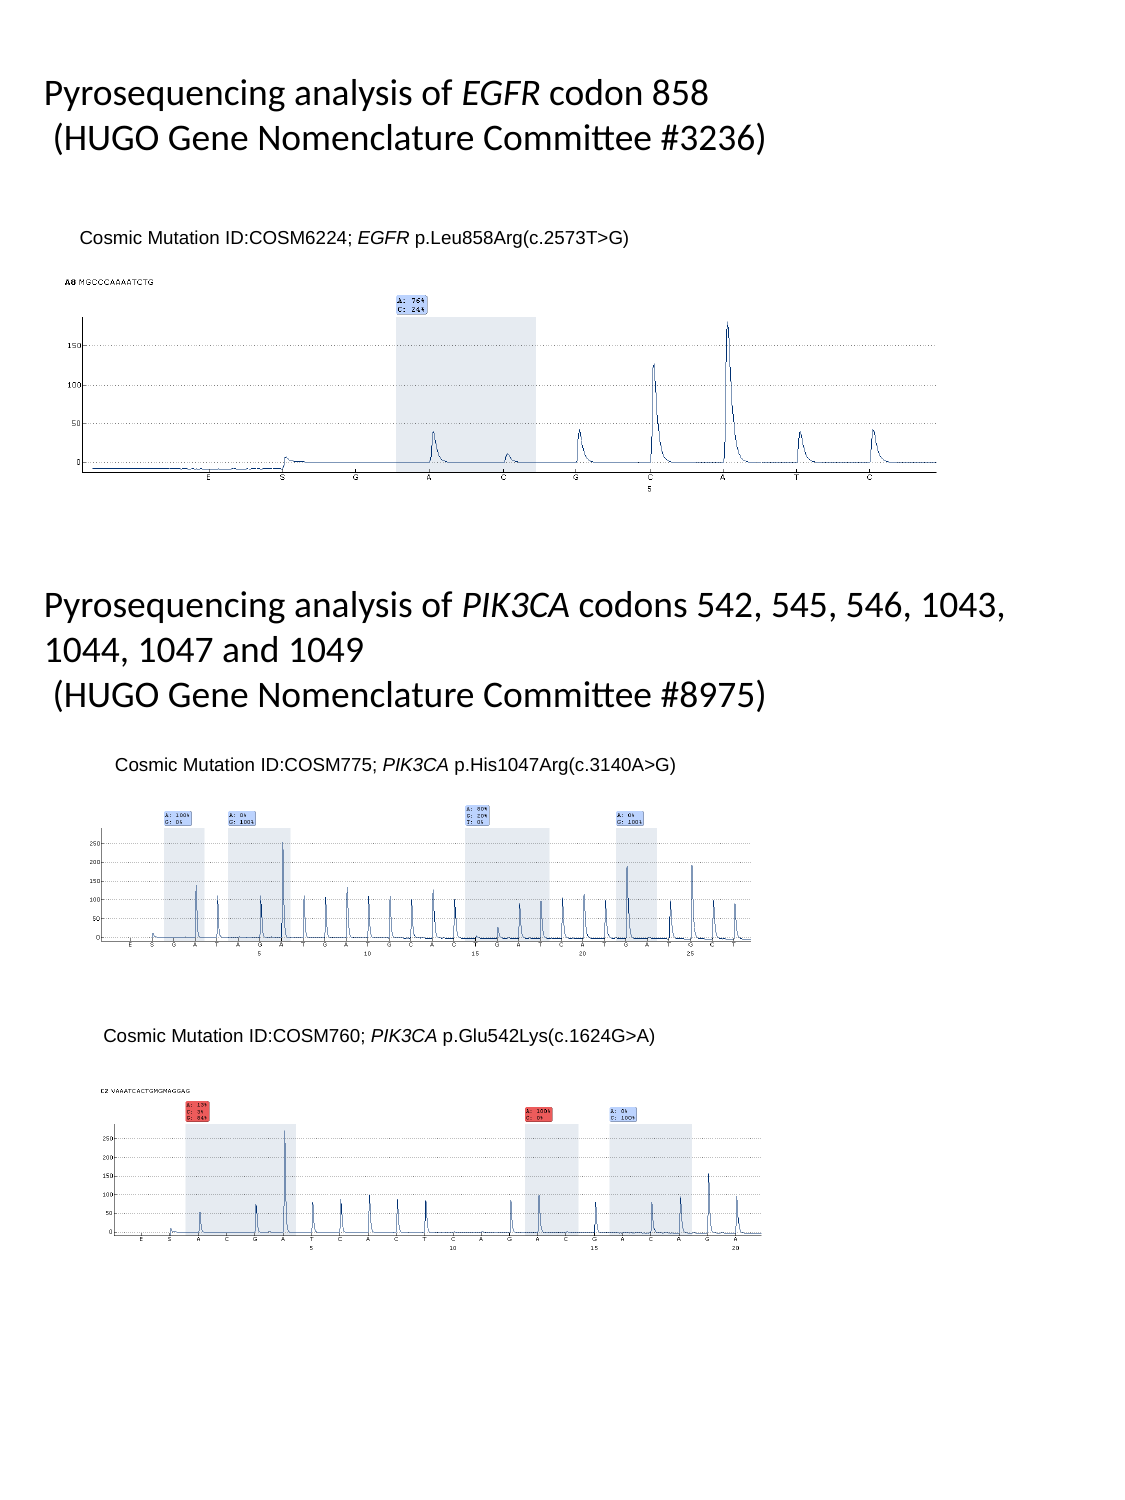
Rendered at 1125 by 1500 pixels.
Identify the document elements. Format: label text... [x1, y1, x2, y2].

picture [100, 1087, 763, 1252]
text_box Cosmic Mutation ID:COSM6224; EGFR p.Leu858Arg(c.2573T>G) [64, 217, 884, 256]
picture [64, 277, 939, 494]
text_box Cosmic Mutation ID:COSM775; PIK3CA p.His1047Arg(c.3140A>G) [100, 744, 763, 783]
picture [88, 803, 751, 957]
text_box Pyrosequencing analysis of PIK3CA codons 542, 545, 546, 1043, 1044, 1047 and 1049 (HUGO Gene Nomenclature Committee #8975) [29, 572, 1057, 723]
text_box Cosmic Mutation ID:COSM760; PIK3CA p.Glu542Lys(c.1624G>A) [88, 1016, 763, 1055]
text_box Pyrosequencing analysis of EGFR codon 858 (HUGO Gene Nomenclature Committee #3236) [29, 60, 1057, 166]
